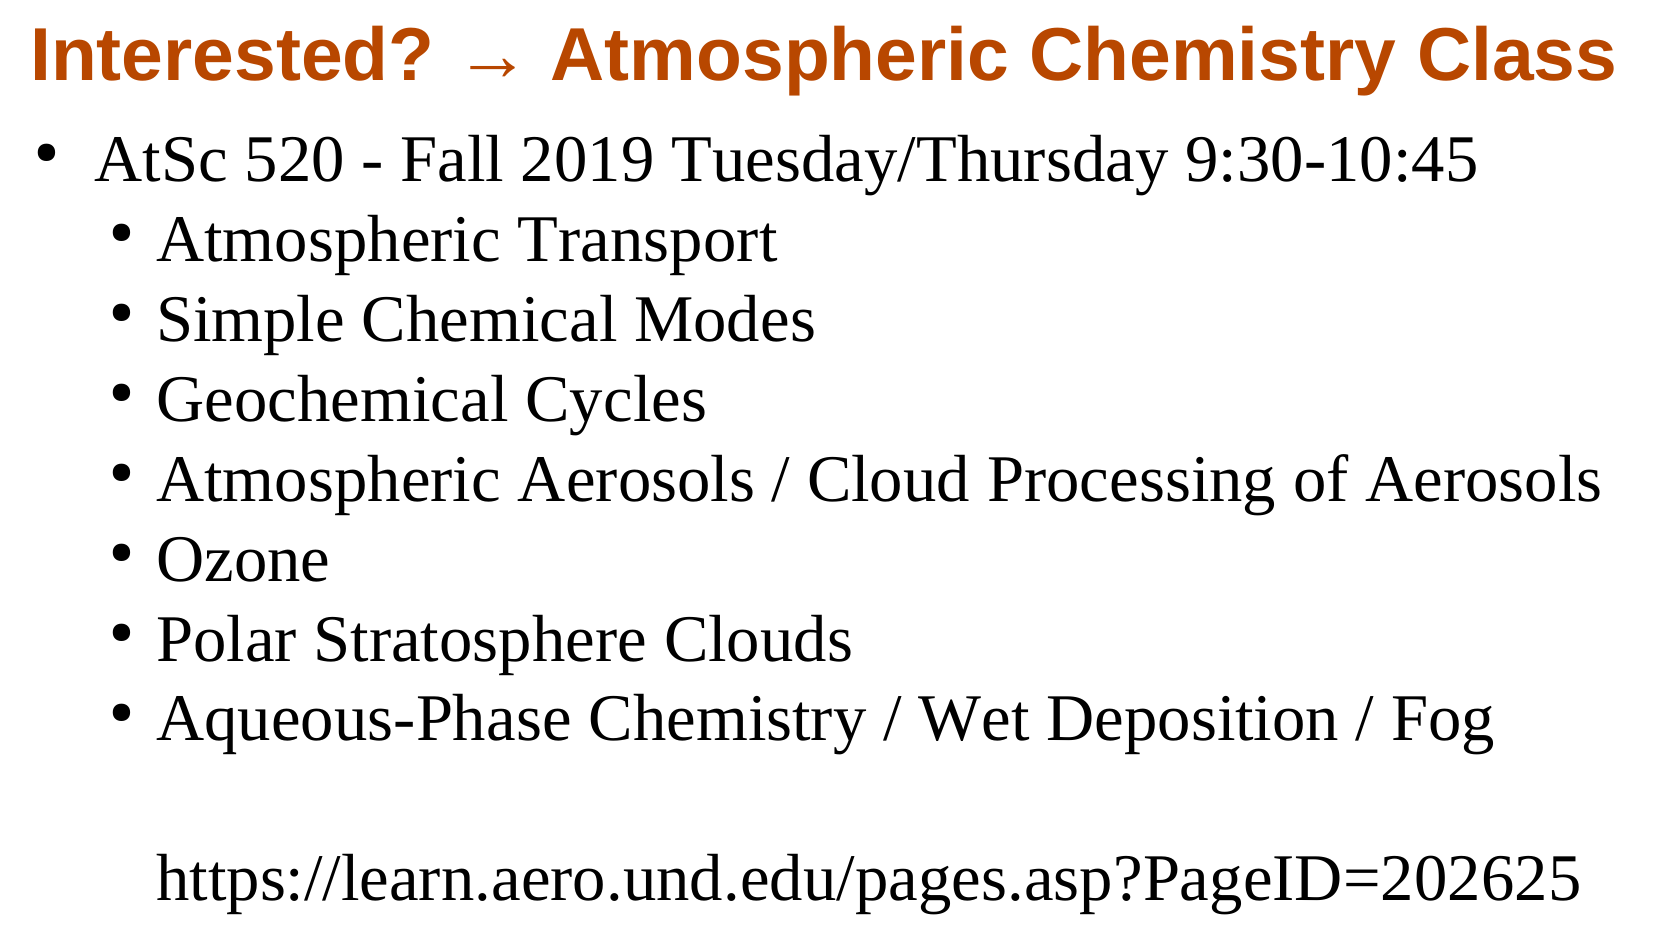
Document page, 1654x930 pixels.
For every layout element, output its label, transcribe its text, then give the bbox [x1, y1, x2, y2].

title Interested? → Atmospheric Chemistry Class [0, 9, 1649, 102]
text_box AtSc 520 - Fall 2019 Tuesday/Thursday 9:30-10:45 Atmospheric Transport Simple Chemical Modes Geochemical Cycles Atmospheric Aerosols / Cloud Processing of Aerosols Ozone Polar Stratosphere Clouds Aqueous-Phase Chemistry / Wet Deposition / Fog https://learn.aero.und.edu/pages.asp?PageID=202625 [19, 107, 1633, 930]
